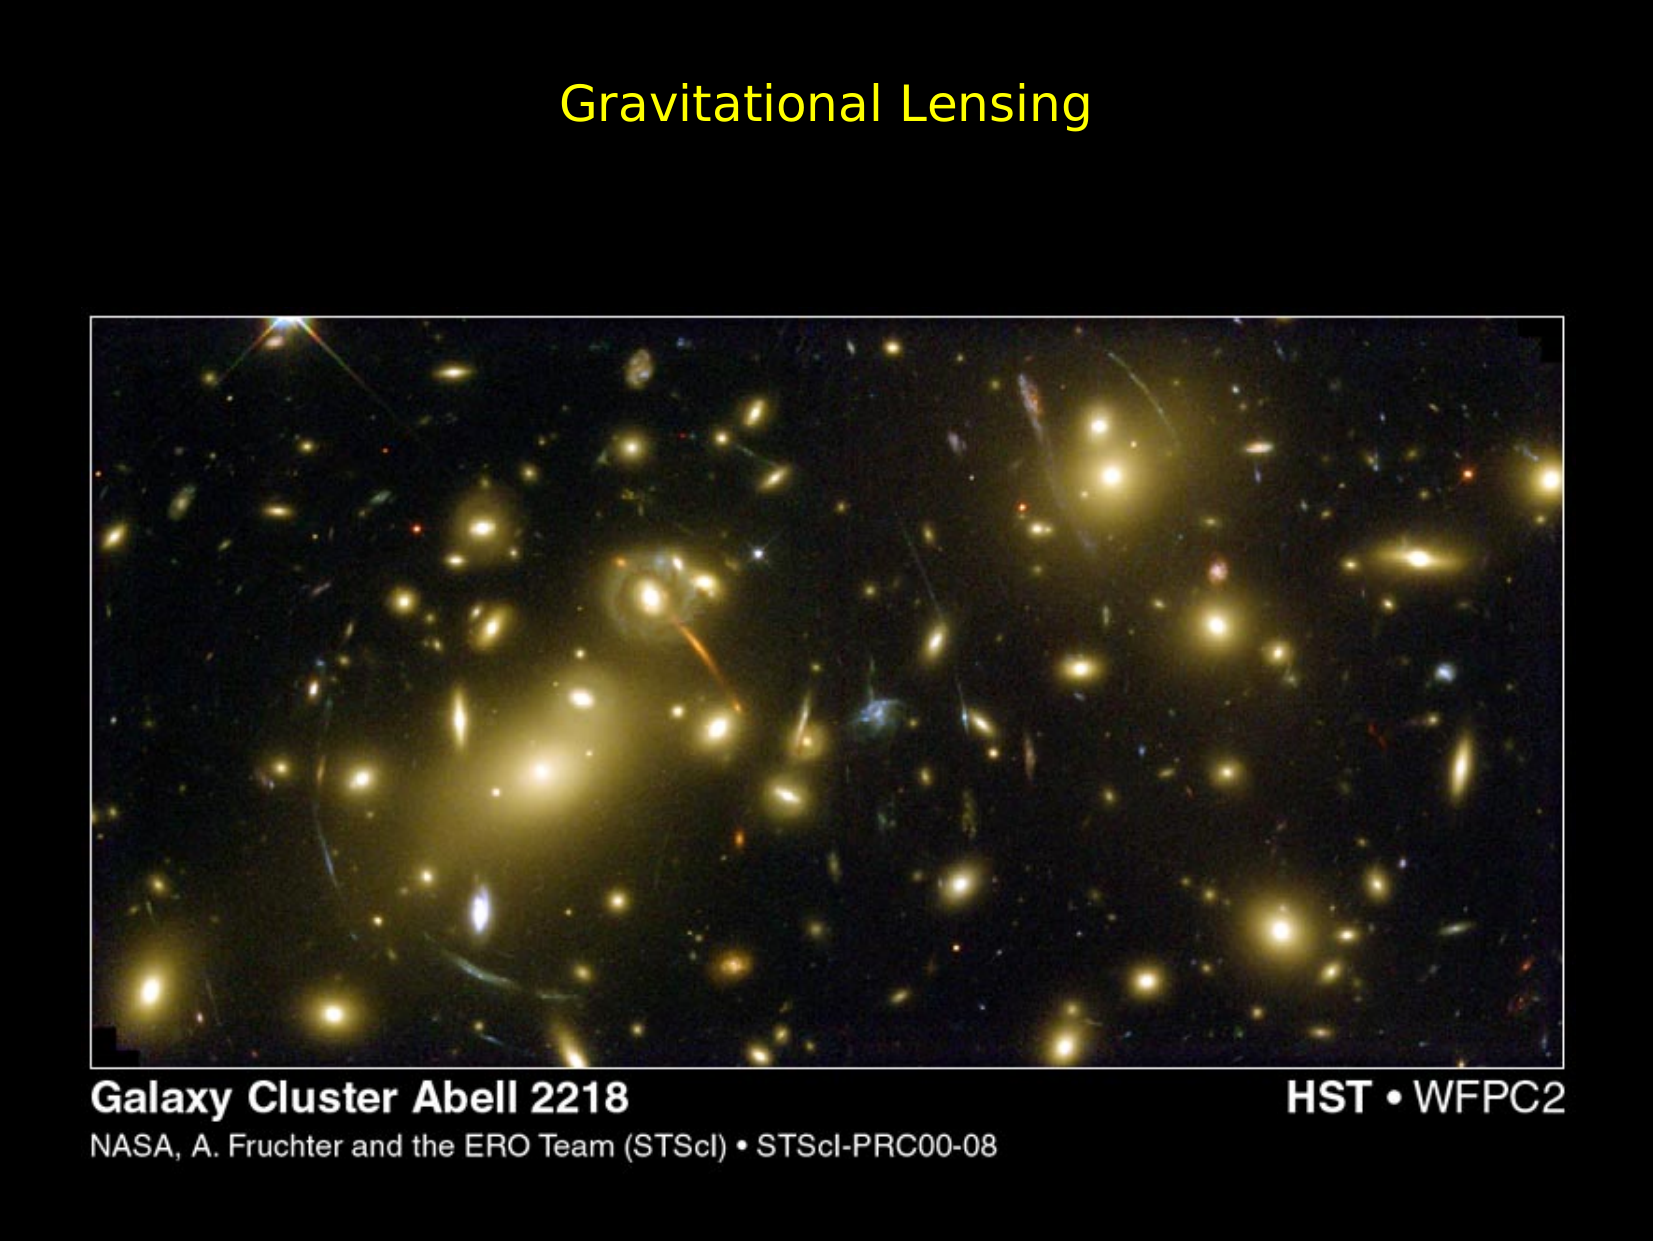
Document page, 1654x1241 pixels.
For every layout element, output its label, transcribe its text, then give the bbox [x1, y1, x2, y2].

text_box Gravitational Lensing [559, 75, 1094, 134]
picture [81, 307, 1576, 1178]
